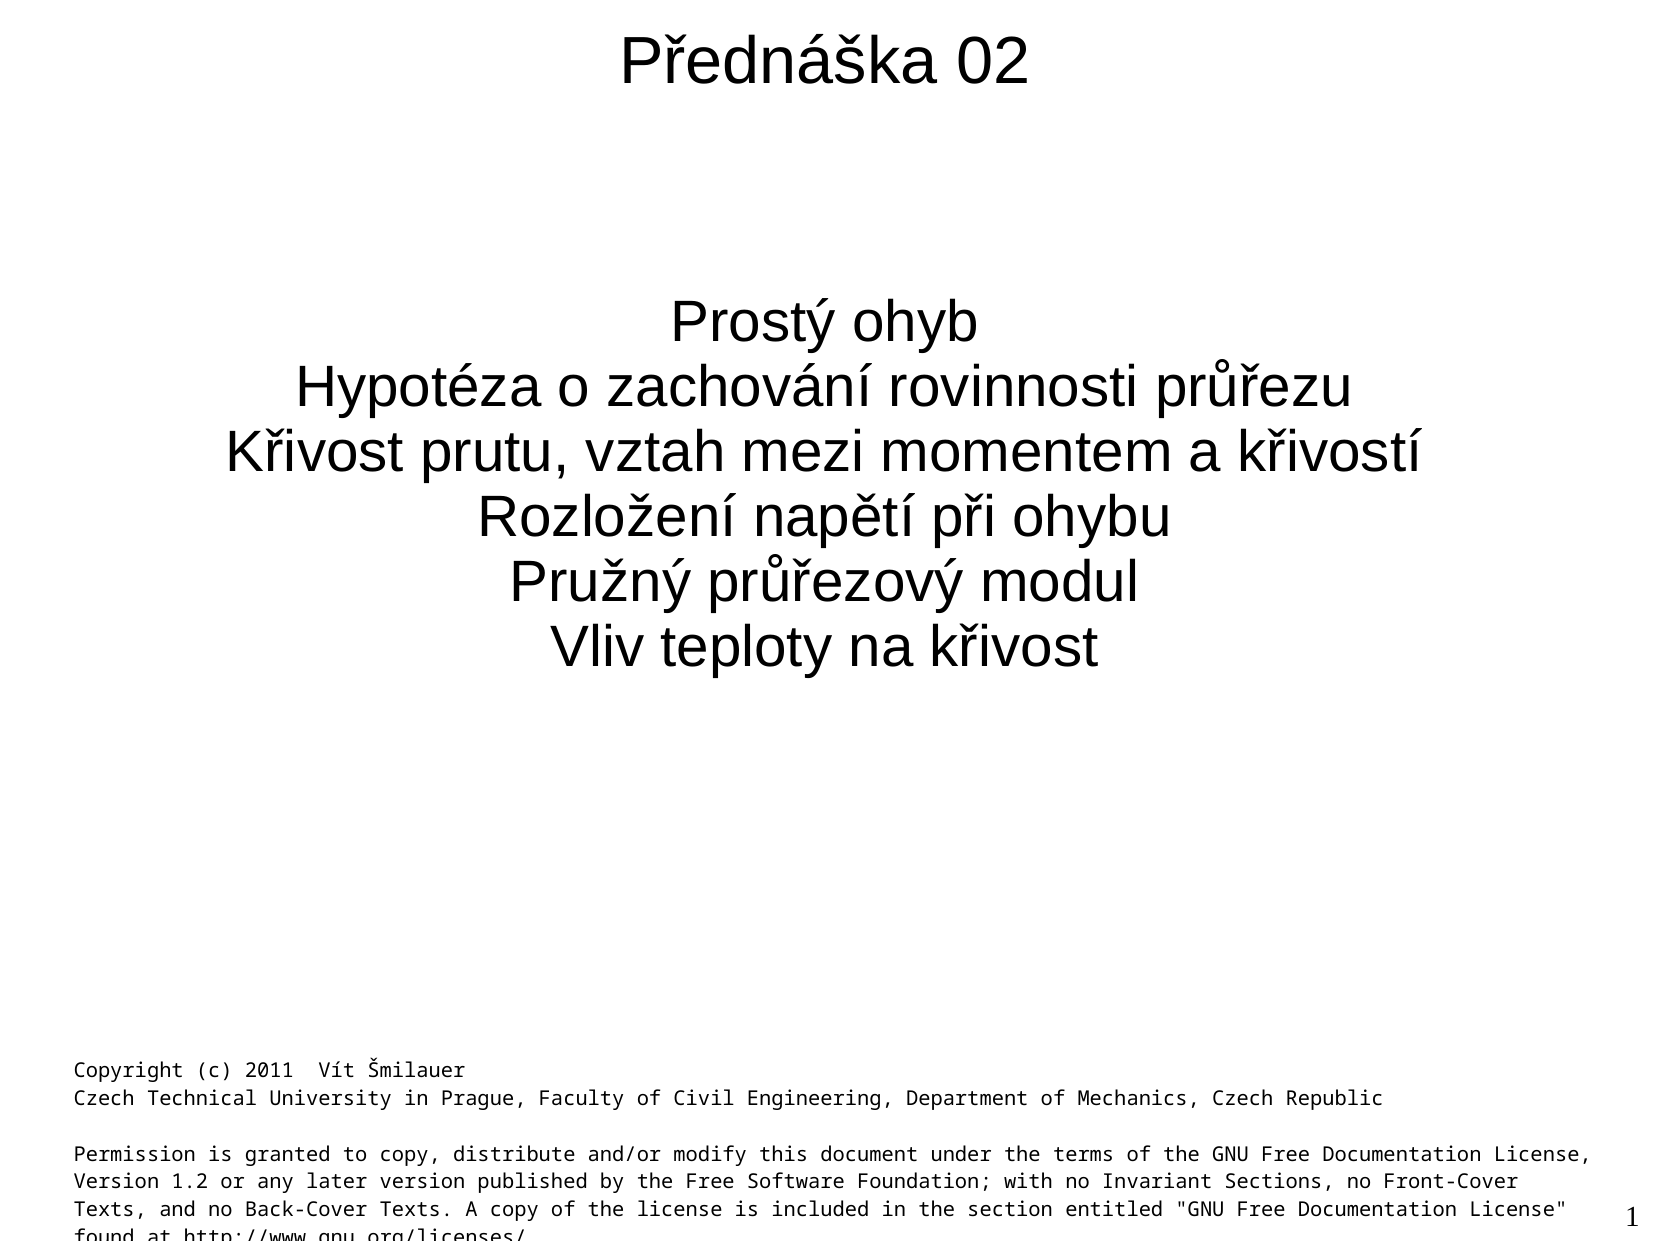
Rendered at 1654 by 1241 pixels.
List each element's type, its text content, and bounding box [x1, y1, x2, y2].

subtitle Prostý ohyb Hypotéza o zachování rovinnosti průřezu Křivost prutu, vztah mezi momentem a křivostí Rozložení napětí při ohybu Pružný průřezový modul Vliv teploty na křivost [37, 8, 1613, 959]
text_box Copyright (c) 2011 Vít Šmilauer Czech Technical University in Prague, Faculty of Civil Engineering, Department of Mechanics, Czech Republic Permission is granted to copy, distribute and/or modify this document under the terms of the GNU Free Documentation License, Version 1.2 or any later version published by the Free Software Foundation; with no Invariant Sections, no Front-Cover Texts, and no Back-Cover Texts. A copy of the license is included in the section entitled "GNU Free Documentation License" found at http://www.gnu.org/licenses/ [58, 1048, 1616, 1241]
